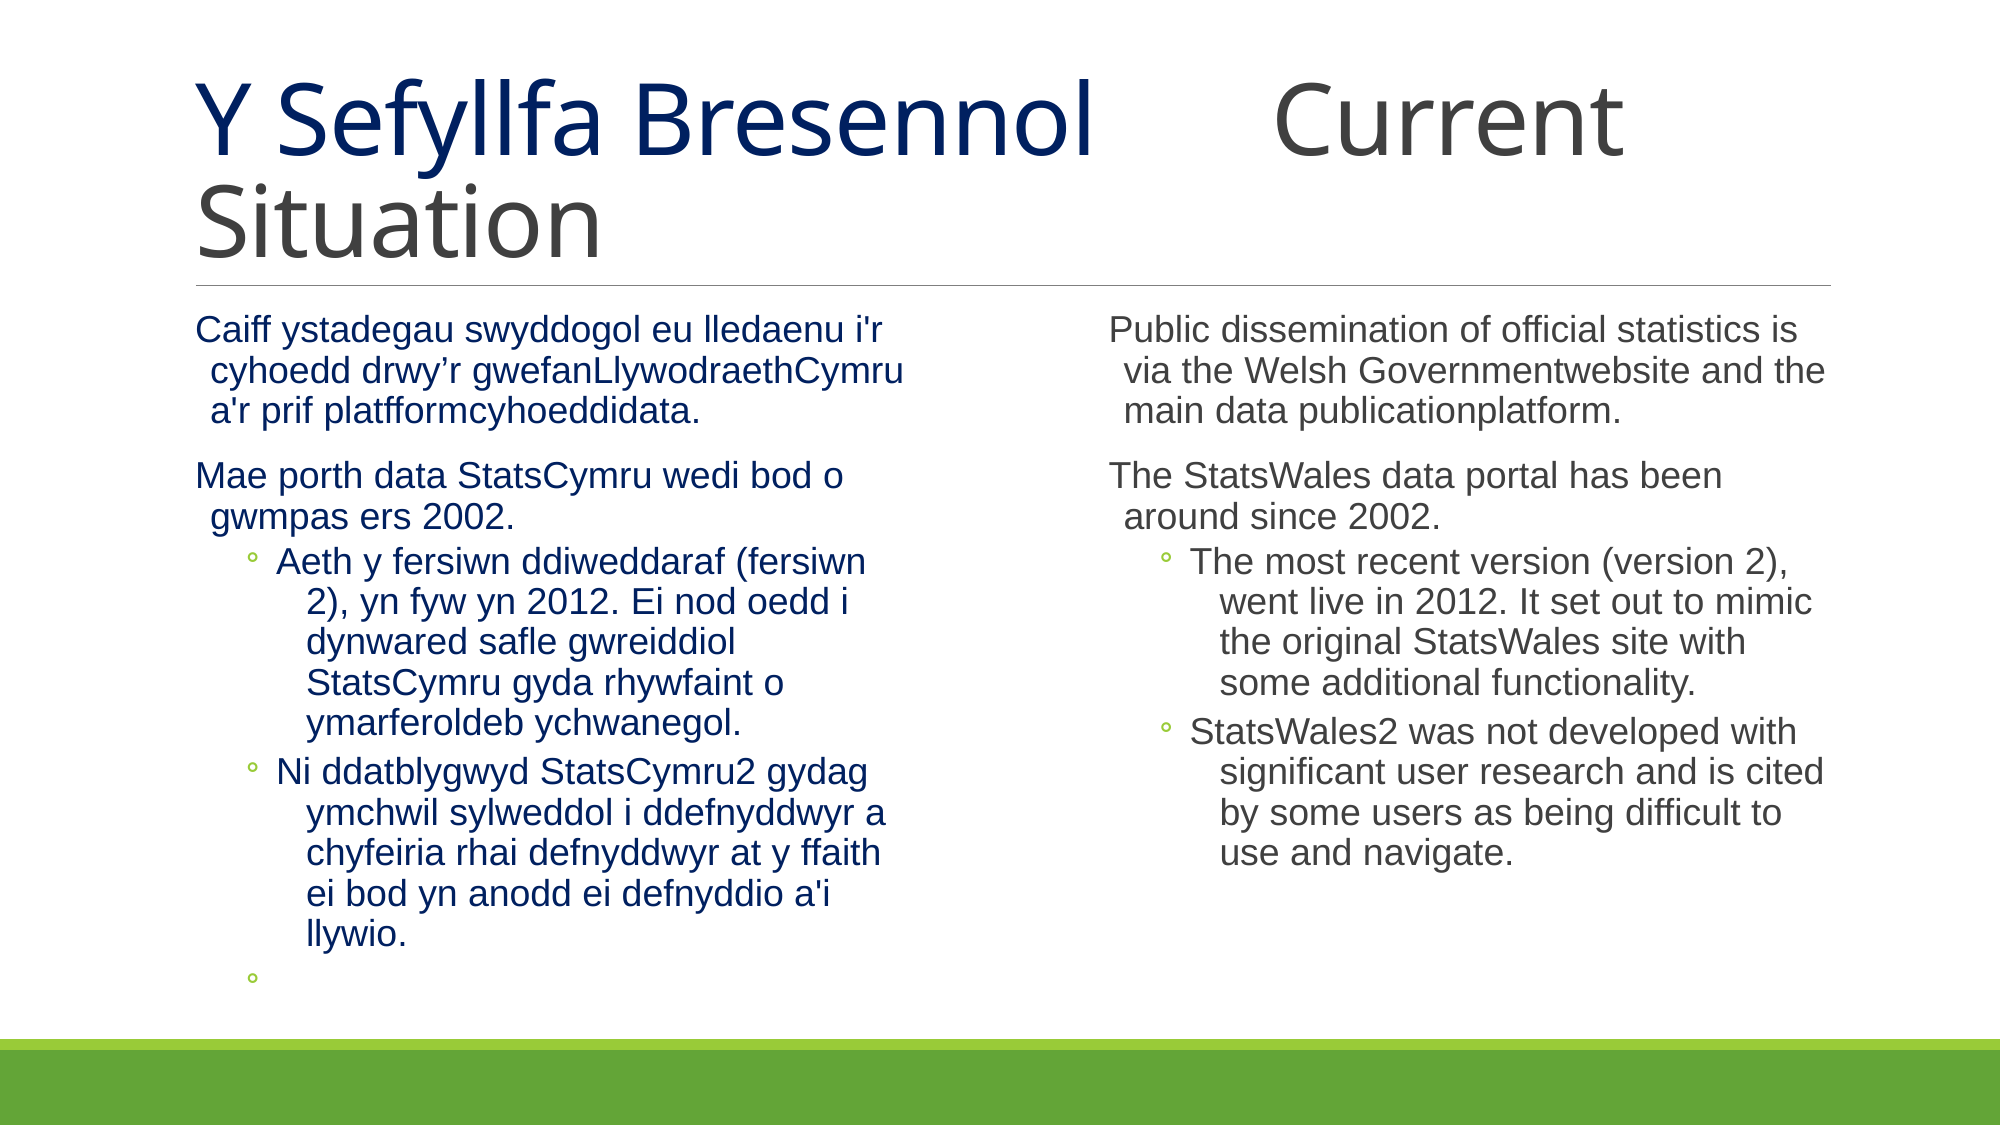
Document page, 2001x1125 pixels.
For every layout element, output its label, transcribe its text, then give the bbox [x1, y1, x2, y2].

title Y Sefyllfa Bresennol Current Situation [180, 47, 1831, 286]
list Public dissemination of official statistics is via the Welsh Government website and the main data publication platform. The StatsWales data portal has been around since 2002. The most recent version (version 2), went live in 2012. It set out to mimic the original StatsWales site with some additional functionality. StatsWales2 was not developed with significant user research and is cited by some users as being difficult to use and navigate. [1093, 302, 1831, 963]
text_box Caiff ystadegau swyddogol eu lledaenu i'r cyhoedd drwy’r gwefan Llywodraeth Cymru a'r prif platfform cyhoeddi data. Mae porth data StatsCymru wedi bod o gwmpas ers 2002. Aeth y fersiwn ddiweddaraf (fersiwn 2), yn fyw yn 2012. Ei nod oedd i dynwared safle gwreiddiol StatsCymru gyda rhywfaint o ymarferoldeb ychwanegol. Ni ddatblygwyd StatsCymru2 gydag ymchwil sylweddol i ddefnyddwyr a chyfeiria rhai defnyddwyr at y ffaith ei bod yn anodd ei defnyddio a'i llywio. [180, 302, 917, 963]
